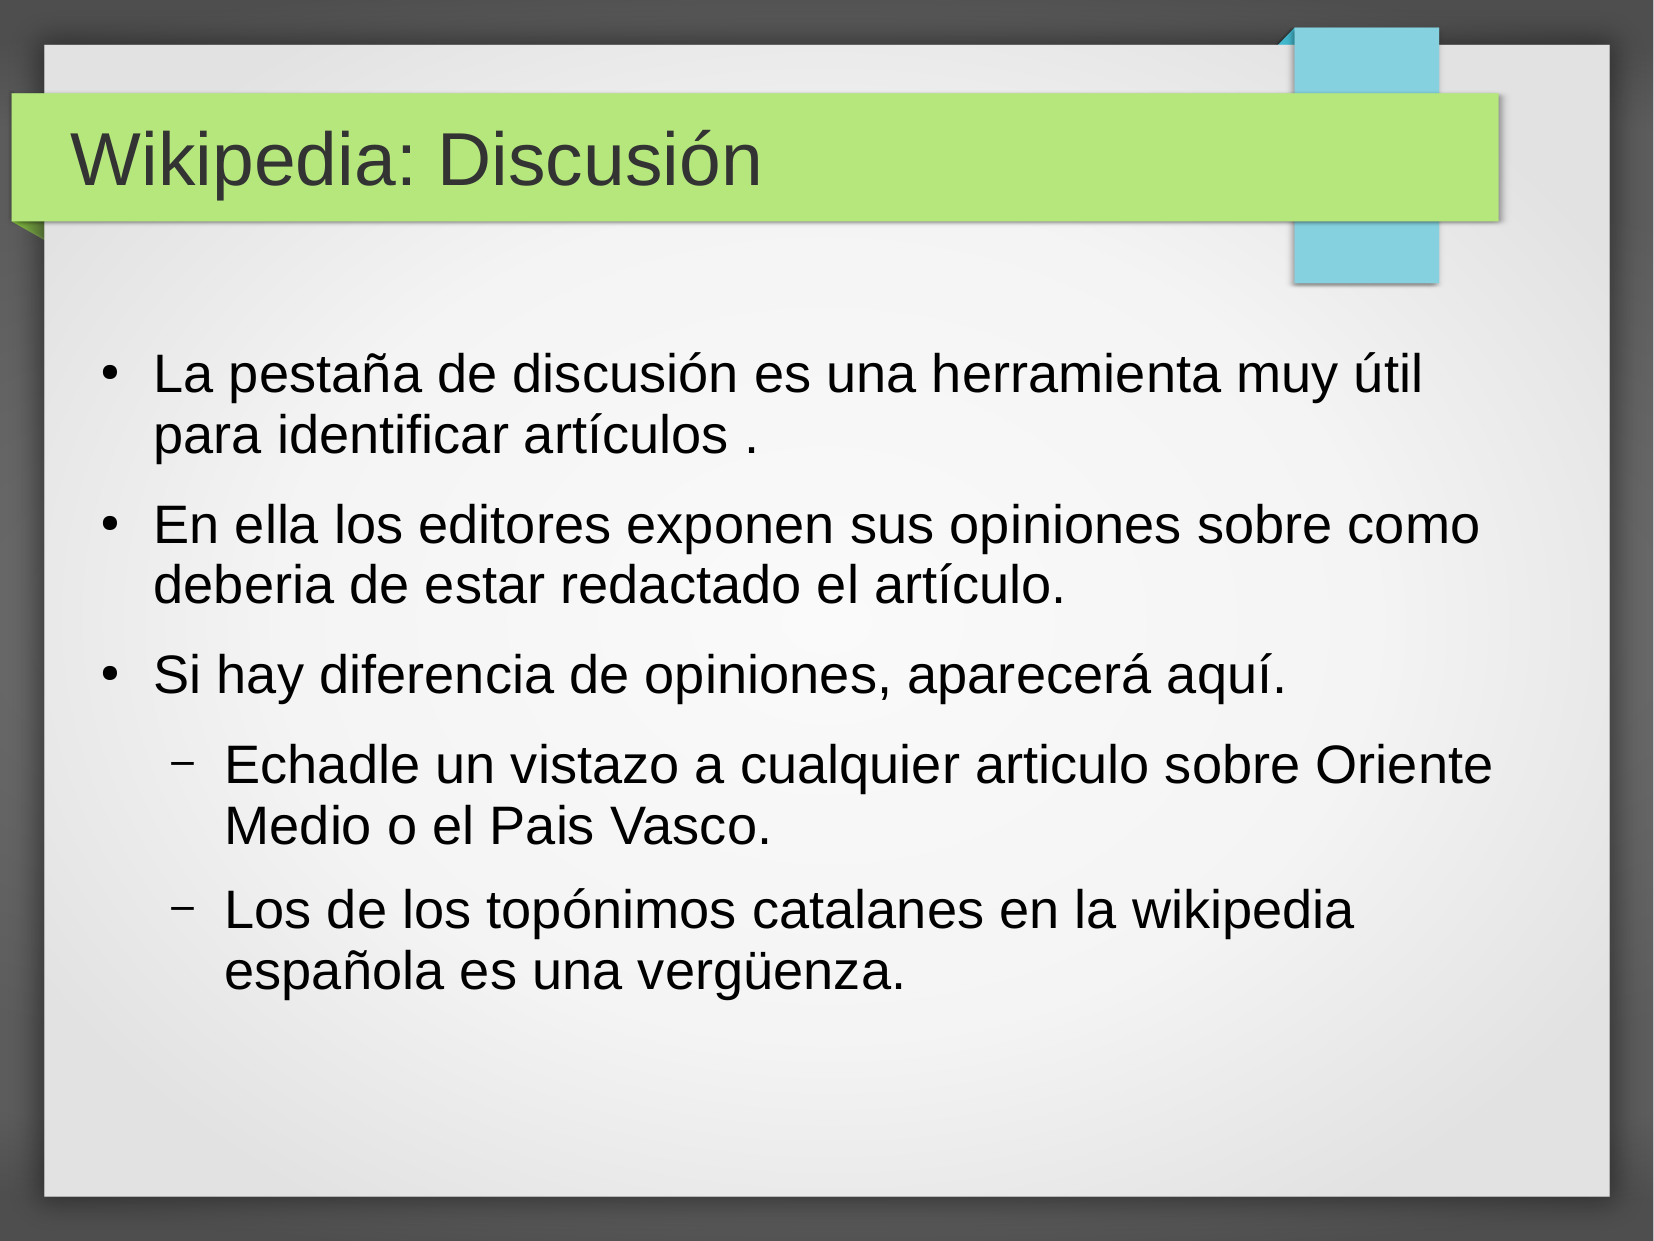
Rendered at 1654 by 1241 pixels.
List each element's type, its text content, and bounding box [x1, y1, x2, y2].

title Wikipedia: Discusión [70, 106, 1229, 213]
picture [0, 0, 1654, 1241]
list La pestaña de discusión es una herramienta muy útil para identificar artículos . En ella los editores exponen sus opiniones sobre como deberia de estar redactado el artículo. Si hay diferencia de opiniones, aparecerá aquí. Echadle un vistazo a cualquier articulo sobre Oriente Medio o el Pais Vasco. Los de los topónimos catalanes en la wikipedia española es una vergüenza. [82, 343, 1538, 1063]
